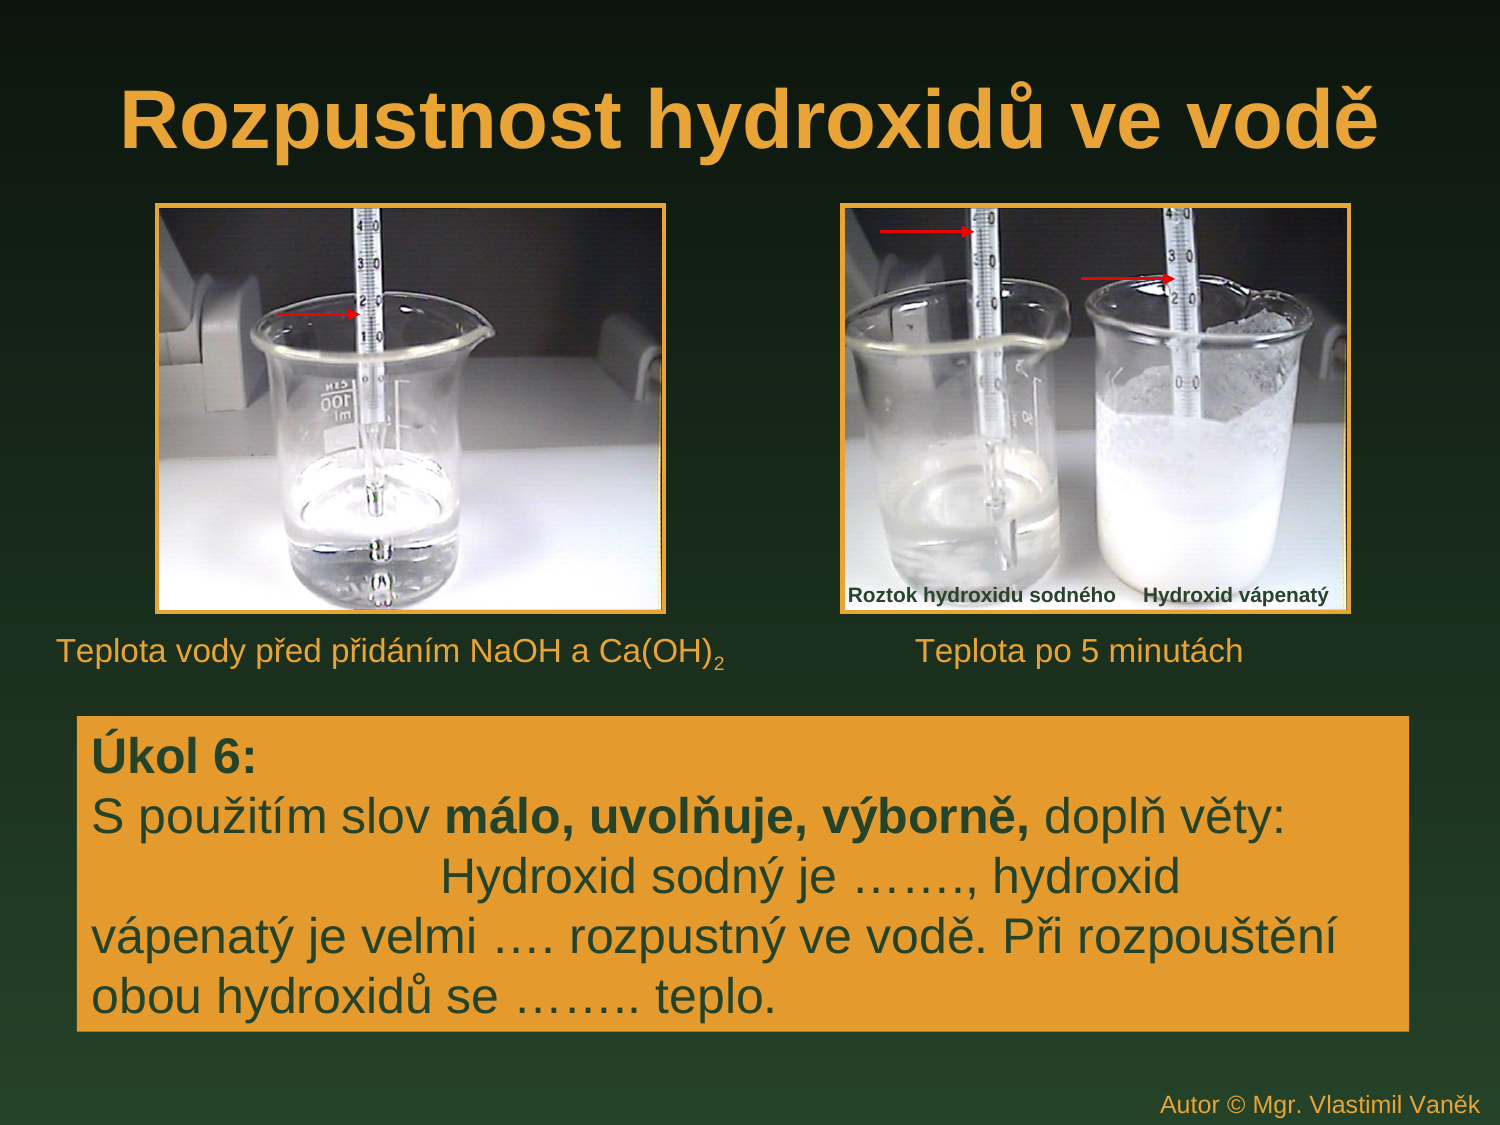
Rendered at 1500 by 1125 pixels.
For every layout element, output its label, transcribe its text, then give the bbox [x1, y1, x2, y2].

text_box Teplota po 5 minutách [749, 621, 1410, 677]
text_box Autor © Mgr. Vlastimil Vaněk [1145, 1081, 1500, 1125]
text_box Úkol 6: S použitím slov málo, uvolňuje, výborně, doplň věty: Hydroxid sodný je ……., hydroxid vápenatý je velmi …. rozpustný ve vodě. Při rozpouštění obou hydroxidů se …….. teplo. [76, 716, 1410, 1032]
text_box Roztok hydroxidu sodného [833, 574, 1128, 615]
text_box [159, 208, 662, 610]
text_box Hydroxid vápenatý [1128, 574, 1344, 615]
text_box [844, 208, 1347, 610]
text_box Teplota vody před přidáním NaOH a Ca(OH)2 [41, 621, 751, 683]
title Rozpustnost hydroxidů ve vodě [75, 45, 1426, 185]
